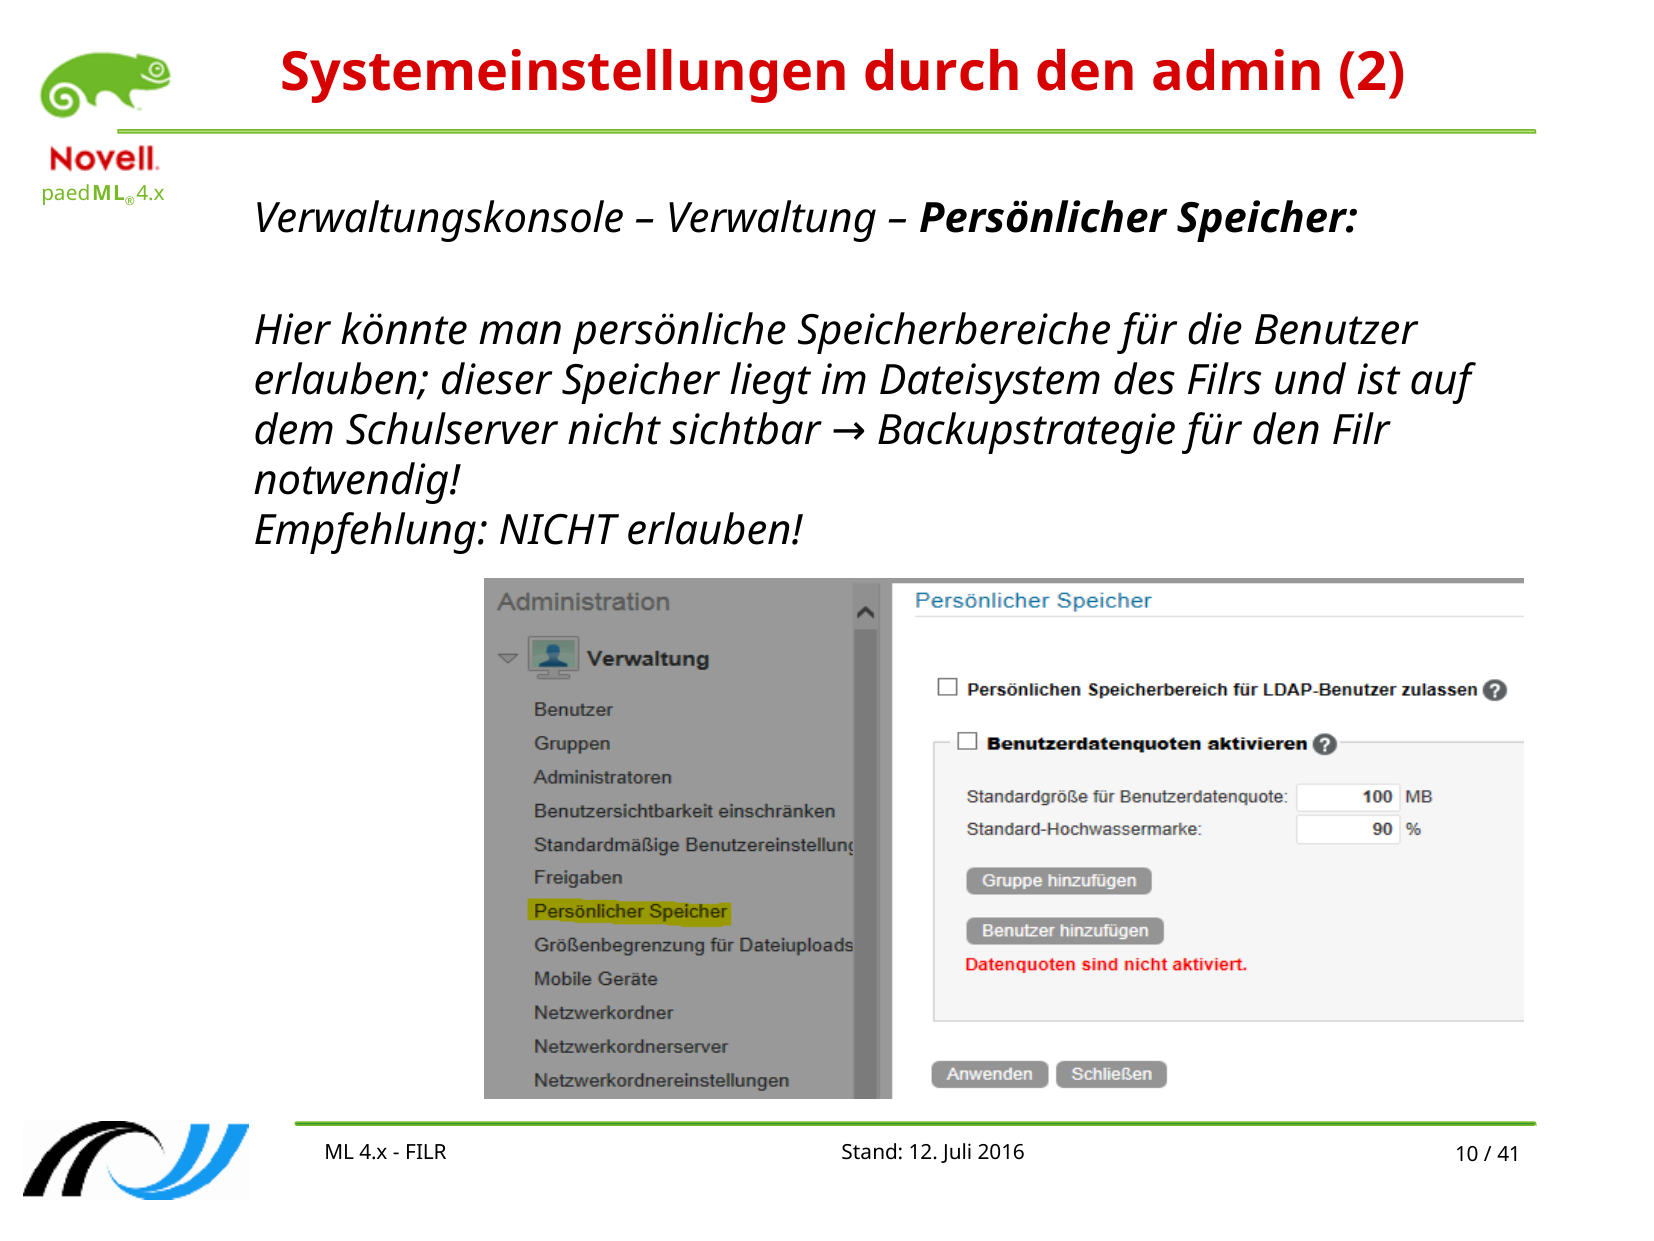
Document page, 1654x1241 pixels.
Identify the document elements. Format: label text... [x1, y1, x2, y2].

list Verwaltungskonsole – Verwaltung – Persönlicher Speicher: Hier könnte man persönliche Speicherbereiche für die Benutzer erlauben; dieser Speicher liegt im Dateisystem des Filrs und ist auf dem Schulserver nicht sichtbar → Backupstrategie für den Filr notwendig! Empfehlung: NICHT erlauben! [253, 190, 1530, 553]
title Systemeinstellungen durch den admin (2) [259, 17, 1534, 121]
picture [484, 578, 1524, 1099]
picture [26, 35, 184, 193]
picture [23, 1121, 249, 1200]
